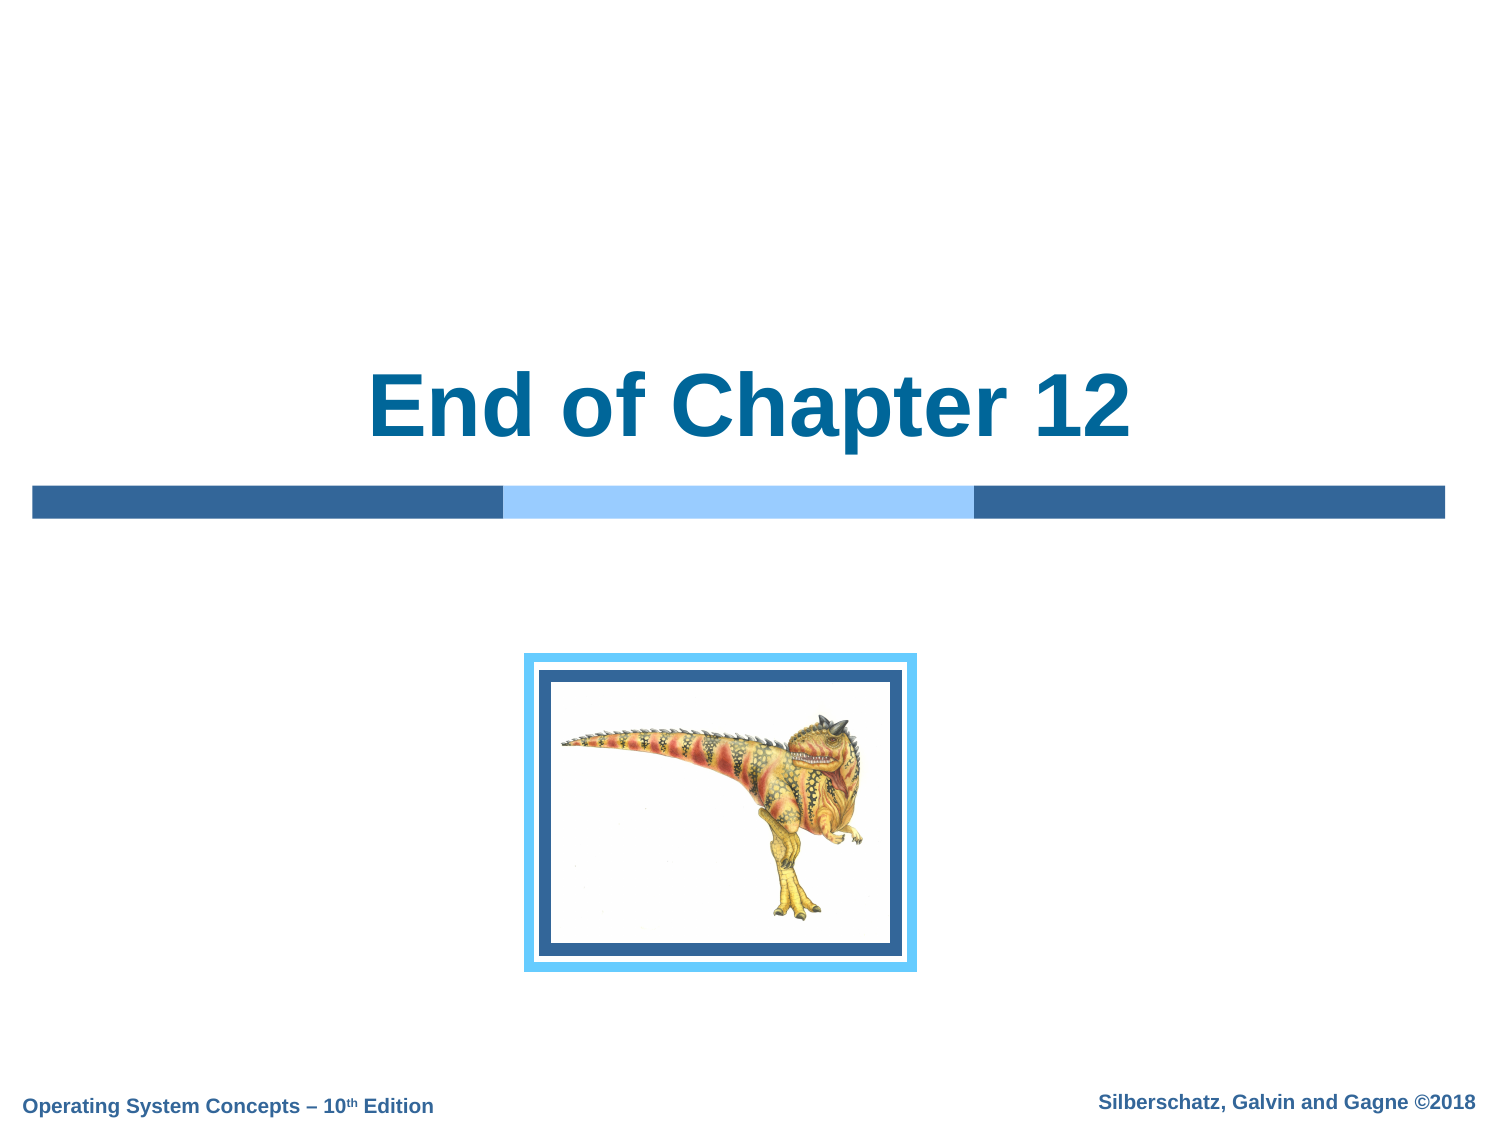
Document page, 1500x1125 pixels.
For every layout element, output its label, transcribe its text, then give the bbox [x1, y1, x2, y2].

title End of Chapter 12 [112, 112, 1388, 462]
picture [551, 682, 890, 943]
